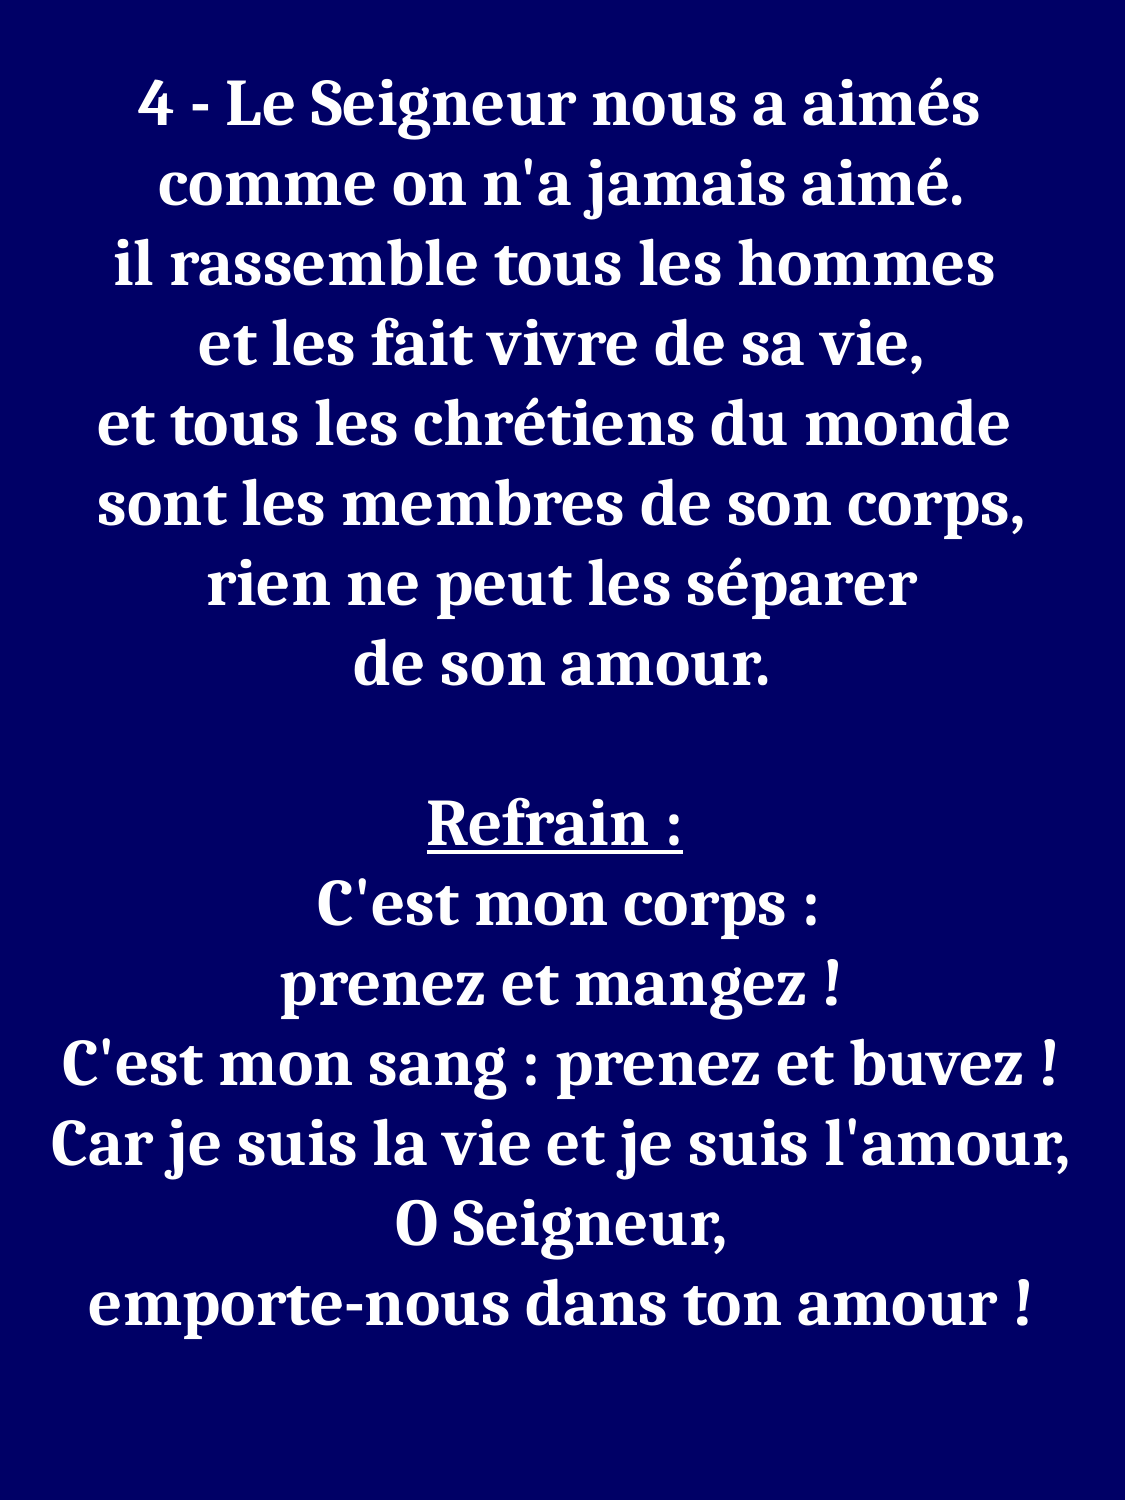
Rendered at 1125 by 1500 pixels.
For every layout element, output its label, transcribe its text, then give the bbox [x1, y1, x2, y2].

text_box 4 - Le Seigneur nous a aimés comme on n'a jamais aimé. il rassemble tous les hommes et les fait vivre de sa vie, et tous les chrétiens du monde sont les membres de son corps, rien ne peut les séparer de son amour. Refrain : C'est mon corps : prenez et mangez ! C'est mon sang : prenez et buvez ! Car je suis la vie et je suis l'amour, O Seigneur, emporte-nous dans ton amour ! [0, 6, 1125, 1111]
